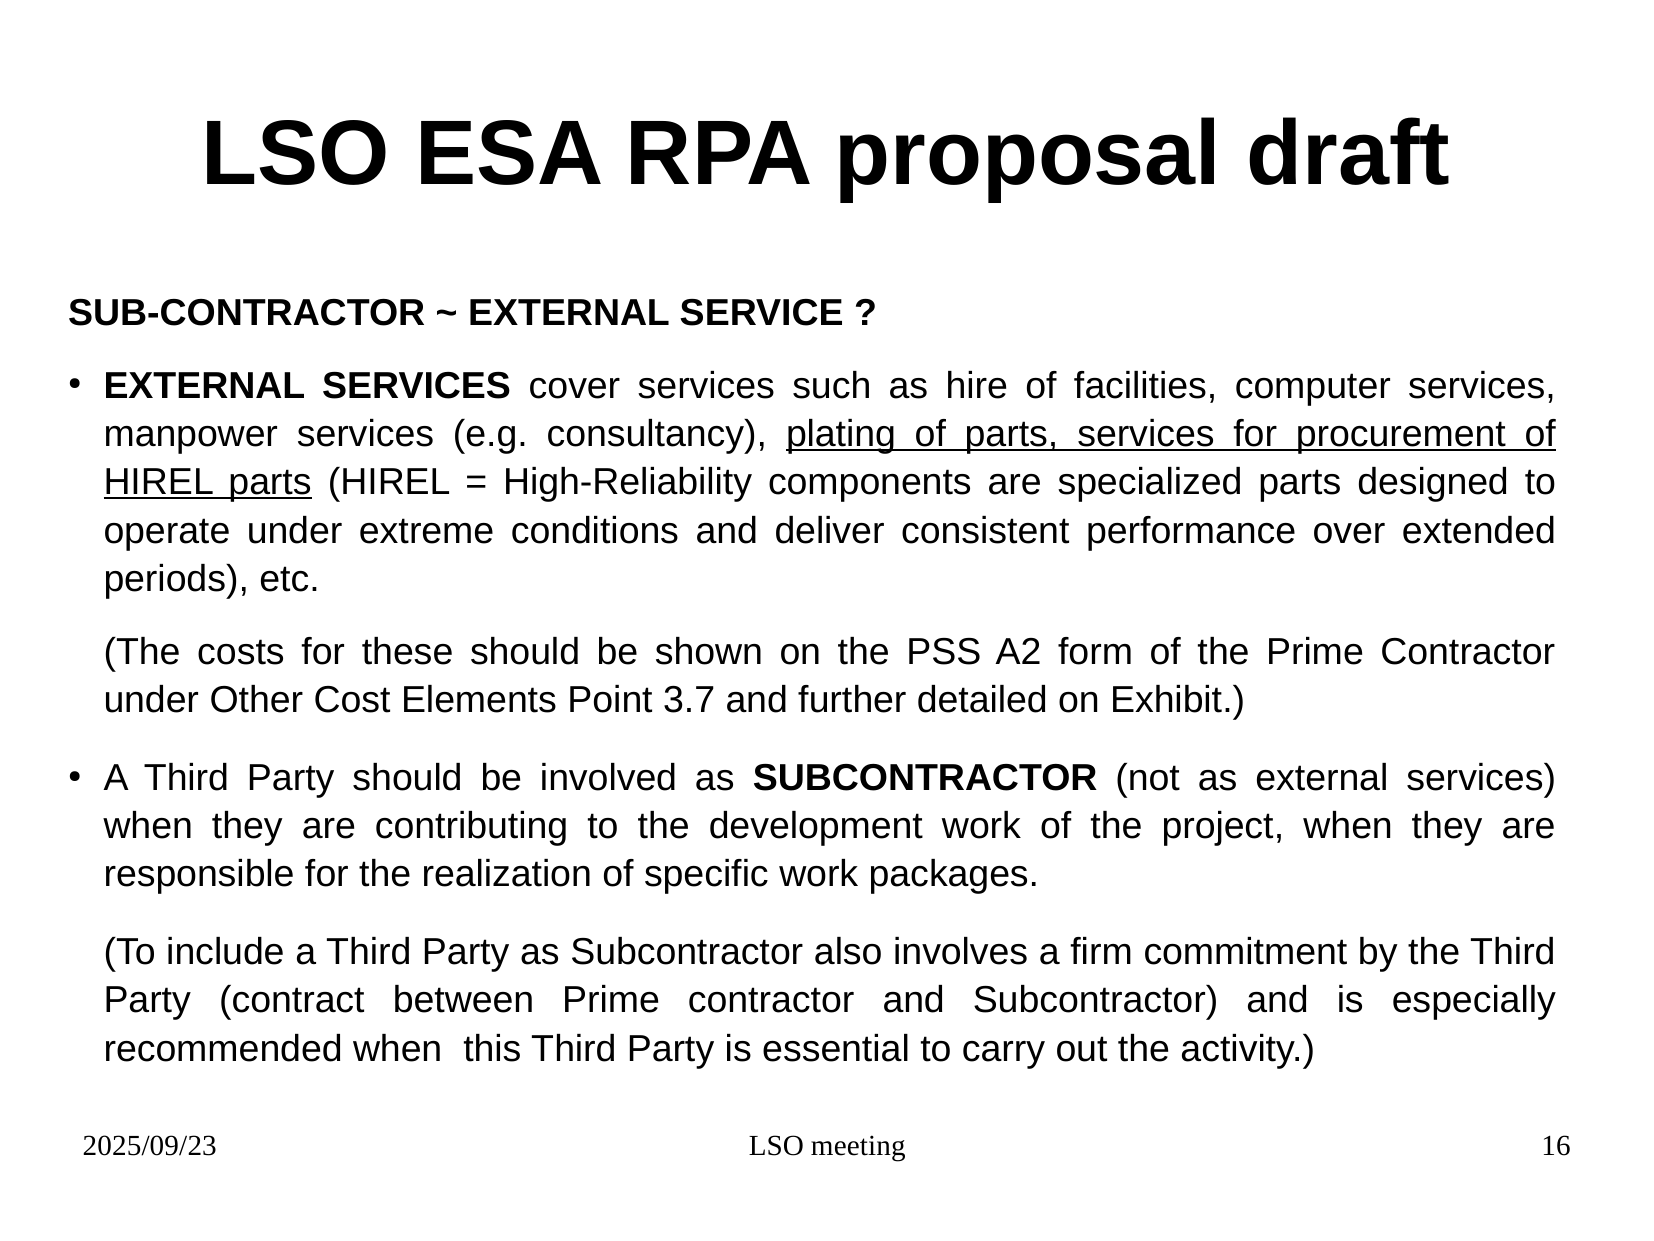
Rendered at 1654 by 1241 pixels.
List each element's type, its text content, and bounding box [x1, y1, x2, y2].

title LSO ESA RPA proposal draft [82, 49, 1571, 257]
list SUB-CONTRACTOR ~ EXTERNAL SERVICE ? EXTERNAL SERVICES cover services such as hire of facilities, computer services, manpower services (e.g. consultancy), plating of parts, services for procurement of HIREL parts (HIREL = High-Reliability components are specialized parts designed to operate under extreme conditions and deliver consistent performance over extended periods), etc. (The costs for these should be shown on the PSS A2 form of the Prime Contractor under Other Cost Elements Point 3.7 and further detailed on Exhibit.) A Third Party should be involved as SUBCONTRACTOR (not as external services) when they are contributing to the development work of the project, when they are responsible for the realization of specific work packages. (To include a Third Party as Subcontractor also involves a firm commitment by the Third Party (contract between Prime contractor and Subcontractor) and is especially recommended when this Third Party is essential to carry out the activity.) [68, 285, 1557, 1111]
